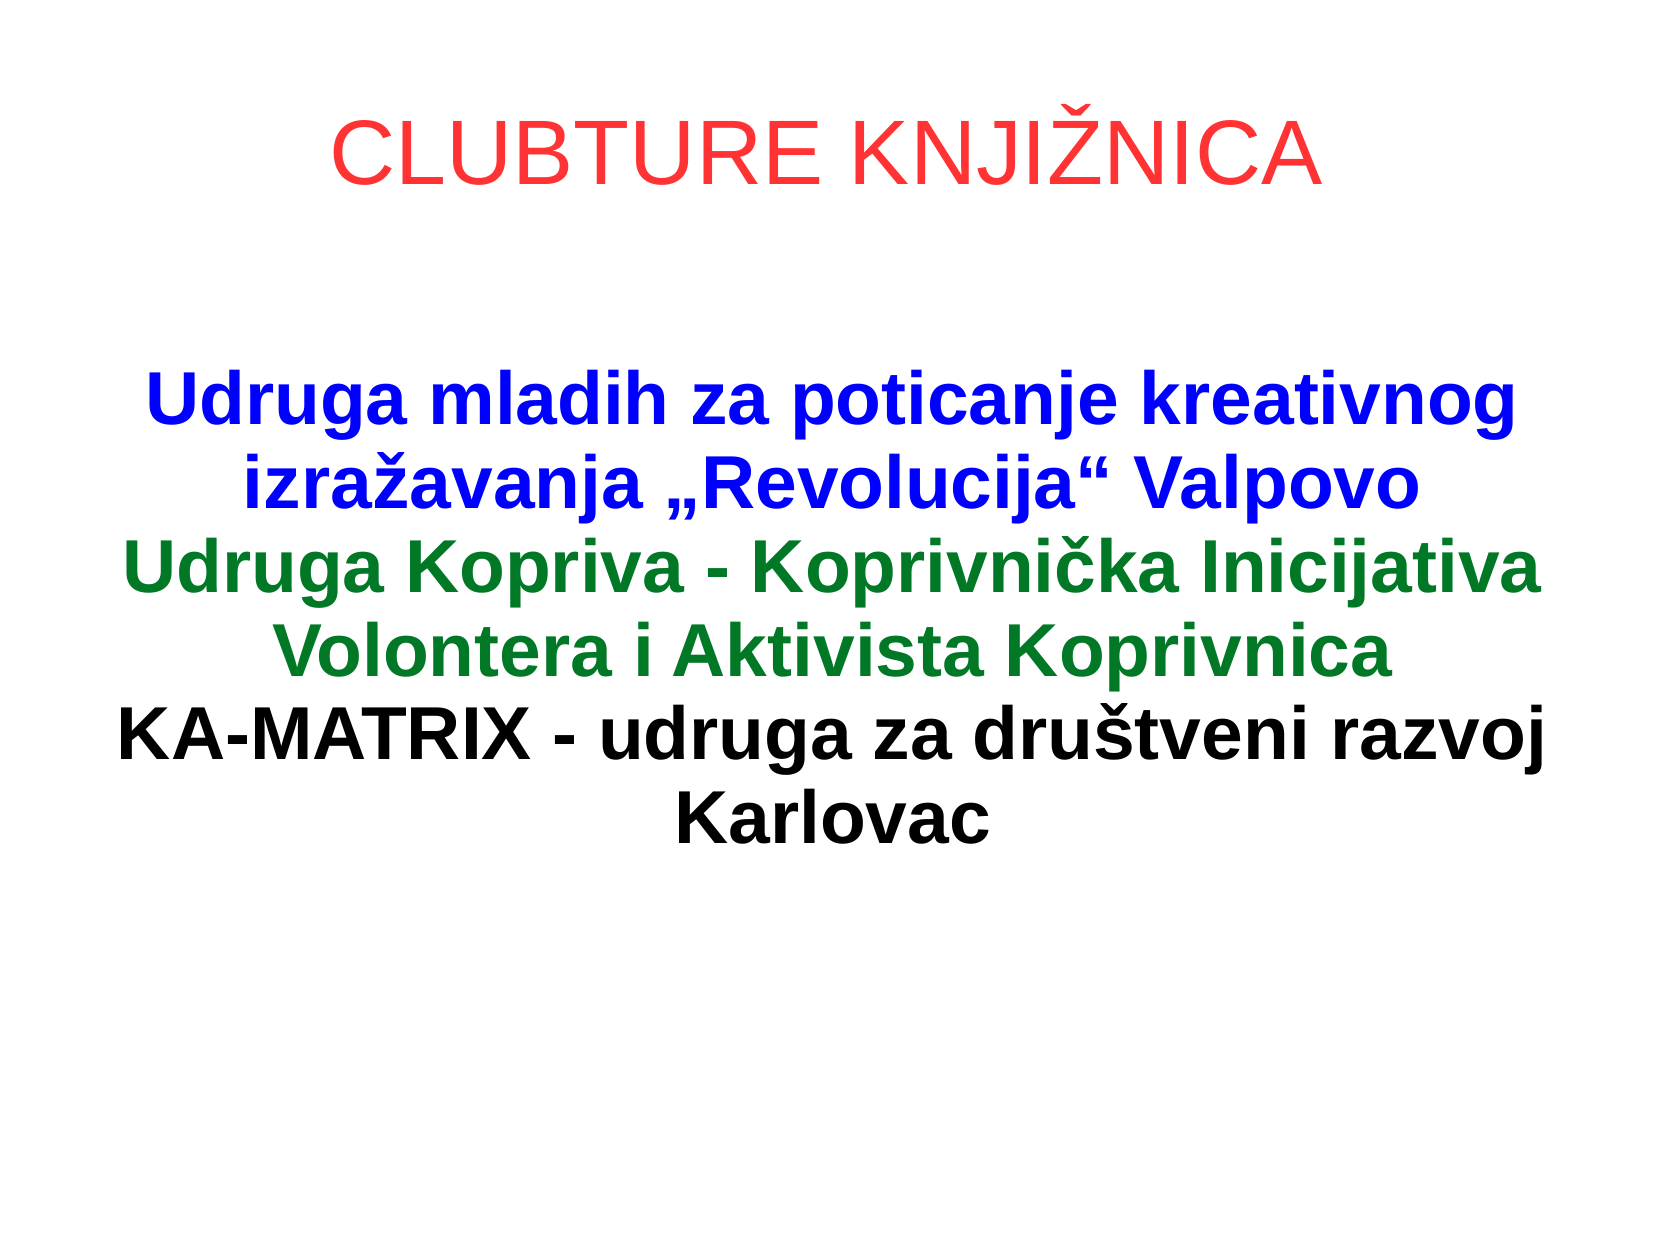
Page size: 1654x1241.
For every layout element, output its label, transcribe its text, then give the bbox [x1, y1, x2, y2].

subtitle Udruga mladih za poticanje kreativnog izražavanja „Revolucija“ Valpovo Udruga Kopriva - Koprivnička Inicijativa Volontera i Aktivista Koprivnica KA-MATRIX - udruga za društveni razvoj Karlovac [88, 236, 1577, 1055]
title CLUBTURE KNJIŽNICA [82, 49, 1571, 257]
